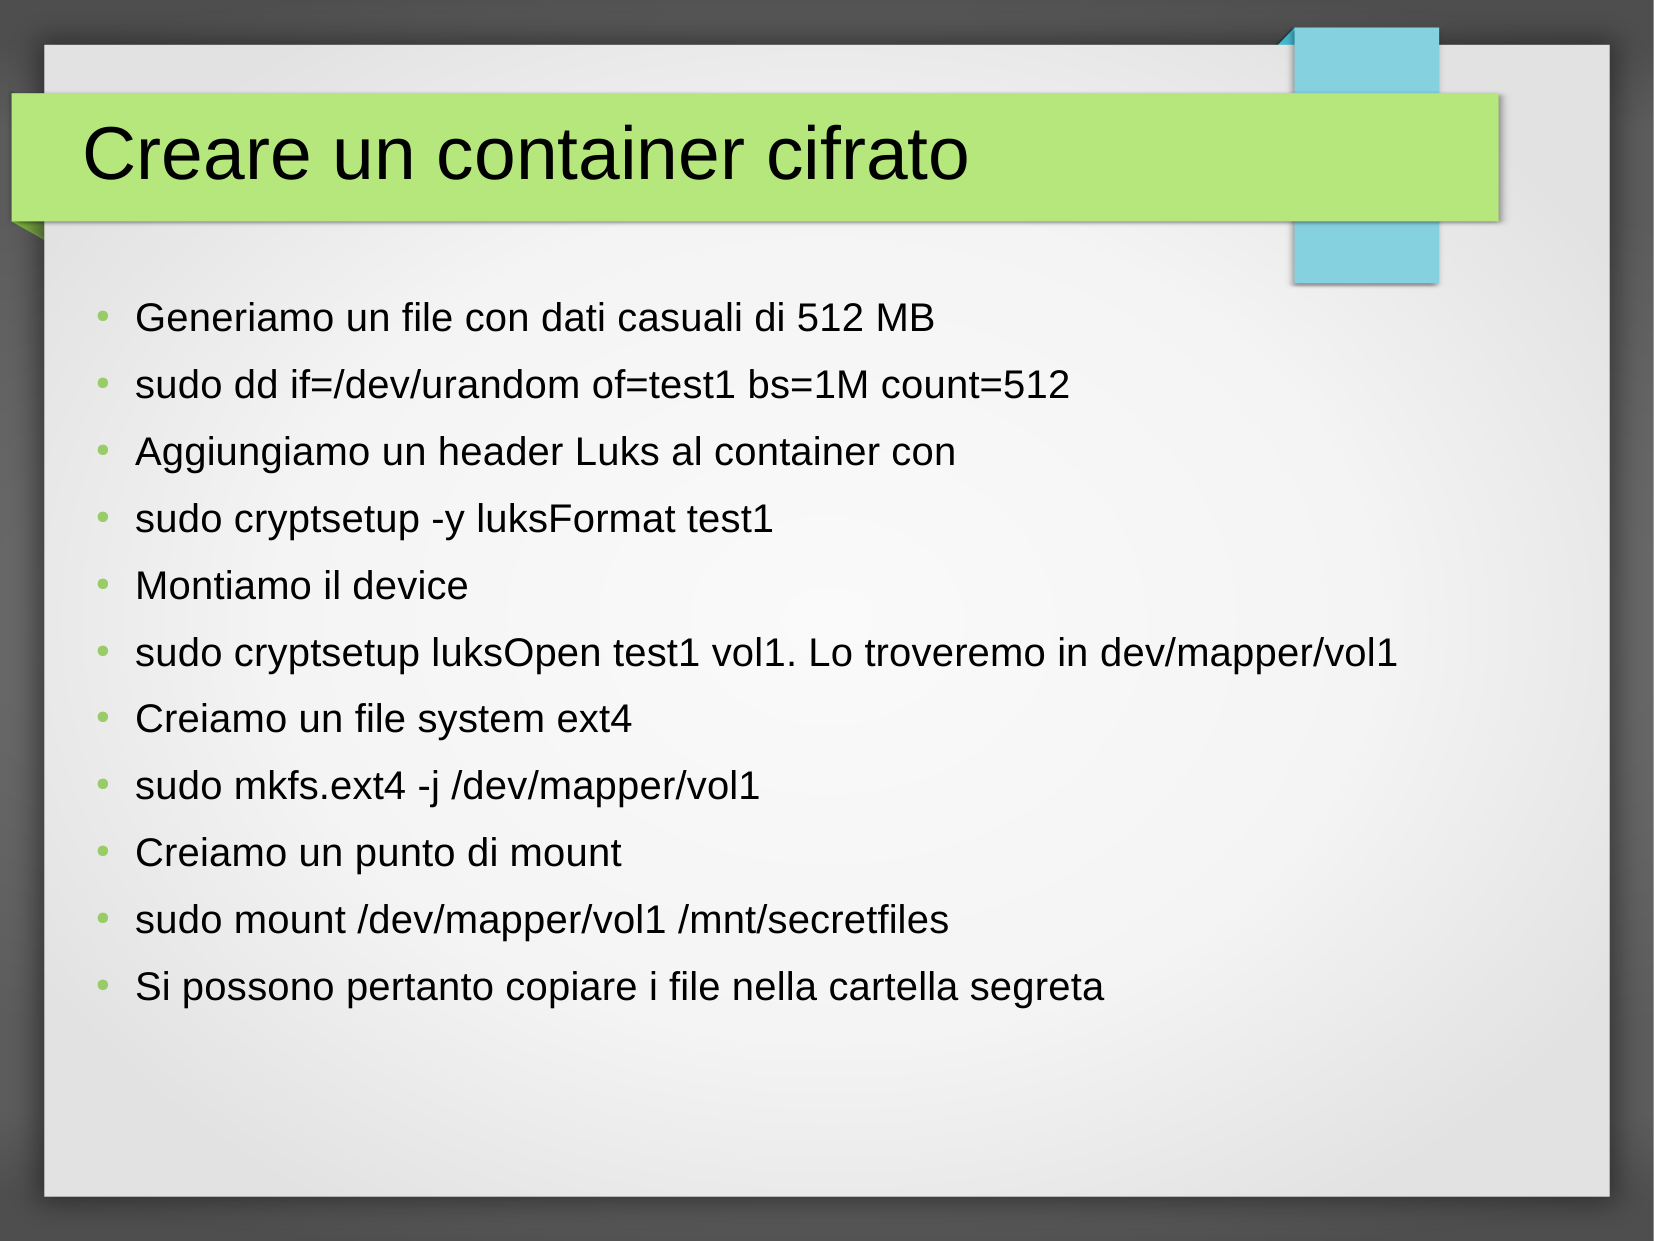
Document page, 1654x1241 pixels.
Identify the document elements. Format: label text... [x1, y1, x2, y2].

list Generiamo un file con dati casuali di 512 MB sudo dd if=/dev/urandom of=test1 bs=1M count=512 Aggiungiamo un header Luks al container con sudo cryptsetup -y luksFormat test1 Montiamo il device sudo cryptsetup luksOpen test1 vol1. Lo troveremo in dev/mapper/vol1 Creiamo un file system ext4 sudo mkfs.ext4 -j /dev/mapper/vol1 Creiamo un punto di mount sudo mount /dev/mapper/vol1 /mnt/secretfiles Si possono pertanto copiare i file nella cartella segreta [82, 295, 1571, 1015]
picture [0, 0, 1654, 1241]
title Creare un container cifrato [82, 94, 1264, 213]
